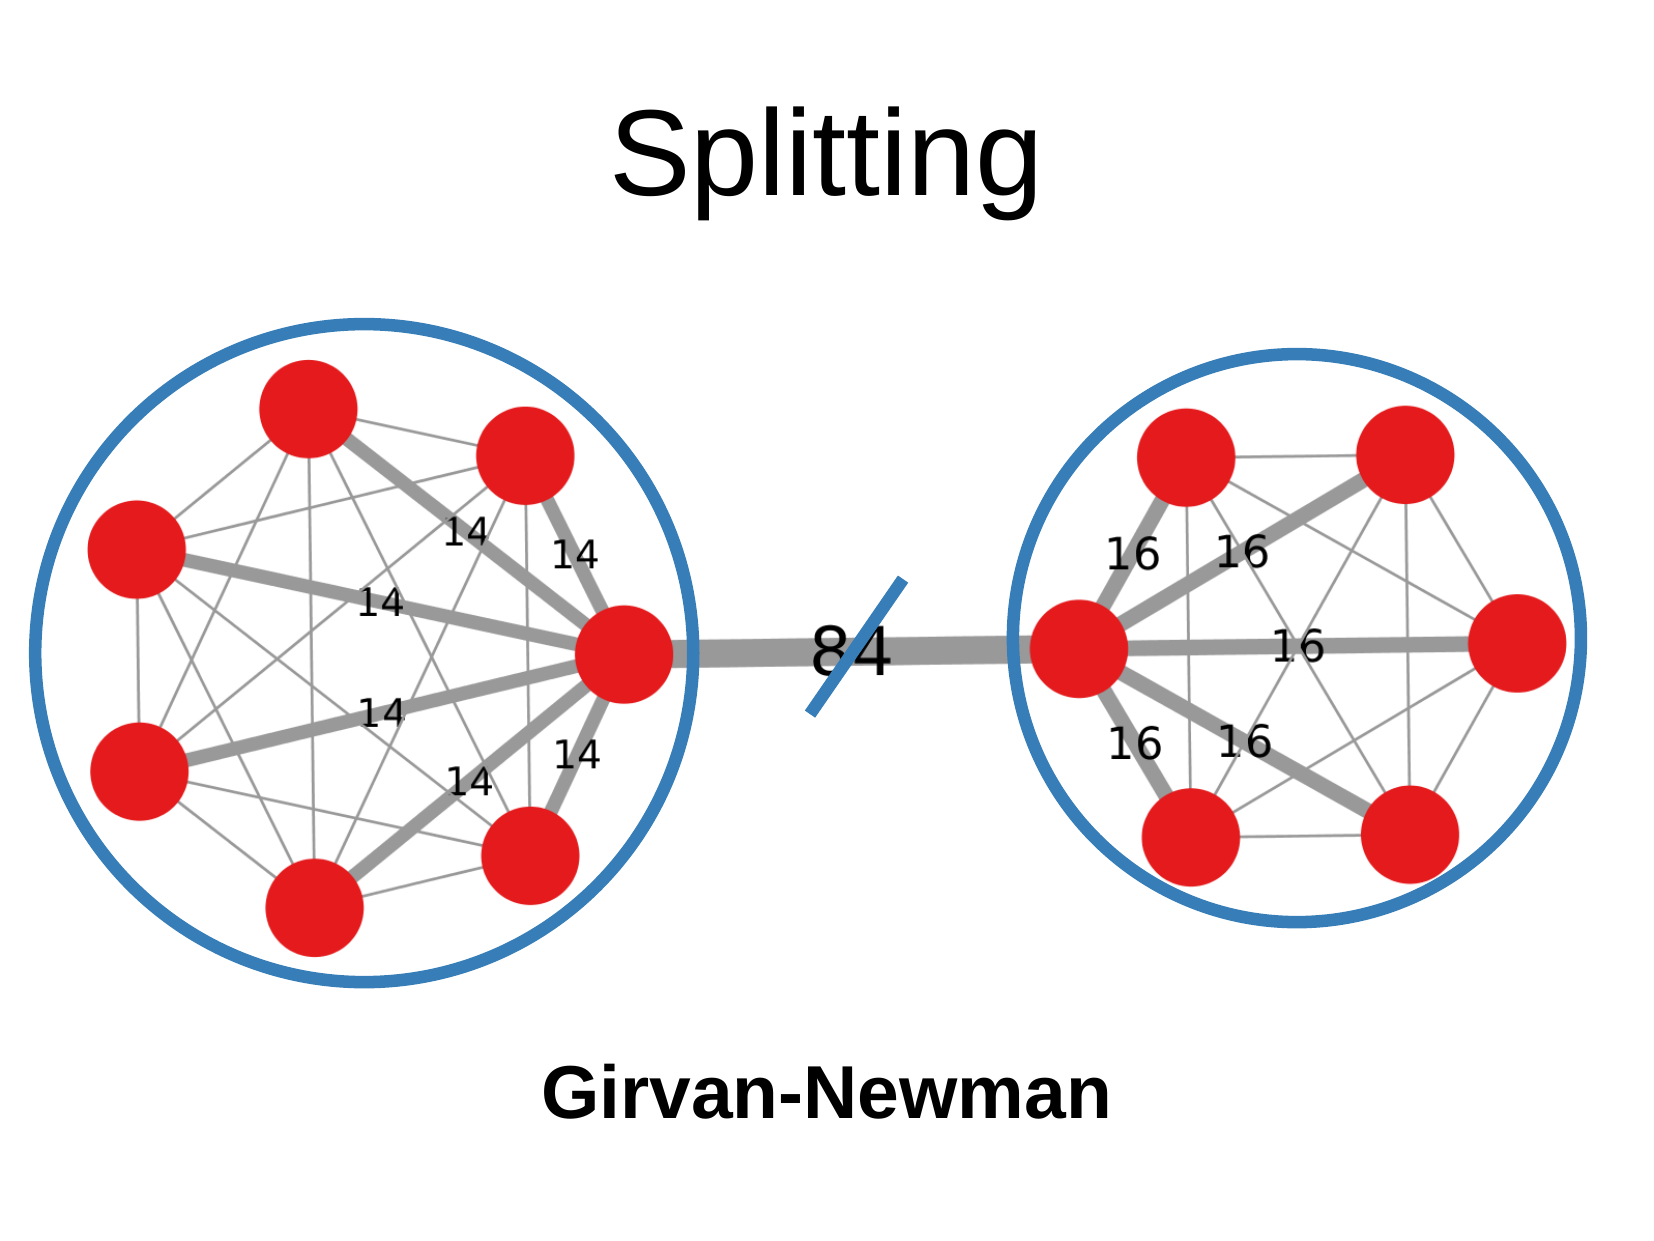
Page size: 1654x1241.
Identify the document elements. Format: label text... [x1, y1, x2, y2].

text_box Girvan-Newman [526, 1043, 1128, 1129]
picture [87, 359, 201, 463]
picture [87, 844, 222, 958]
title Splitting [82, 49, 1571, 257]
picture [1381, 359, 1567, 529]
picture [506, 359, 1567, 958]
picture [87, 359, 686, 958]
picture [1020, 361, 1567, 915]
